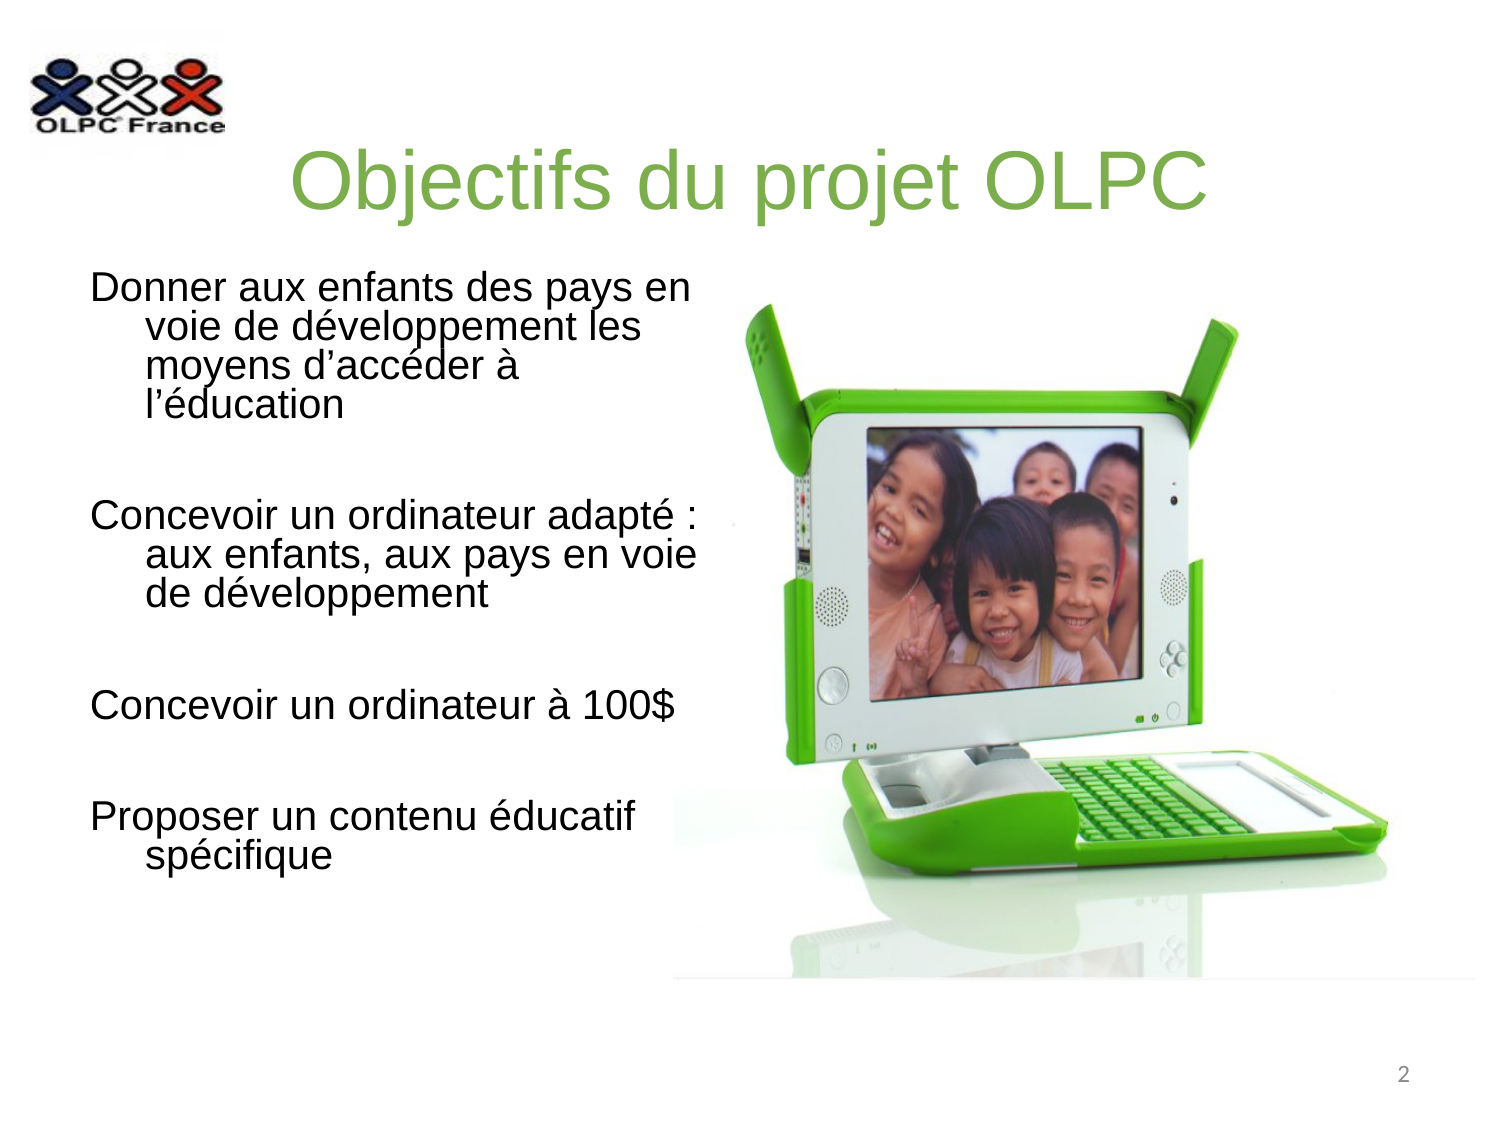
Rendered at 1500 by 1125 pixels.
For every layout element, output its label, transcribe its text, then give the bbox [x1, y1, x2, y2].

list Donner aux enfants des pays en voie de développement les moyens d’accéder à l’éducation Concevoir un ordinateur adapté : aux enfants, aux pays en voie de développement Concevoir un ordinateur à 100$ Proposer un contenu éducatif spécifique [74, 262, 734, 1006]
text_box Objectifs du projet OLPC [75, 117, 1426, 235]
picture [29, 30, 225, 161]
picture [734, 286, 1475, 981]
text_box <numéro> [1074, 1042, 1426, 1103]
